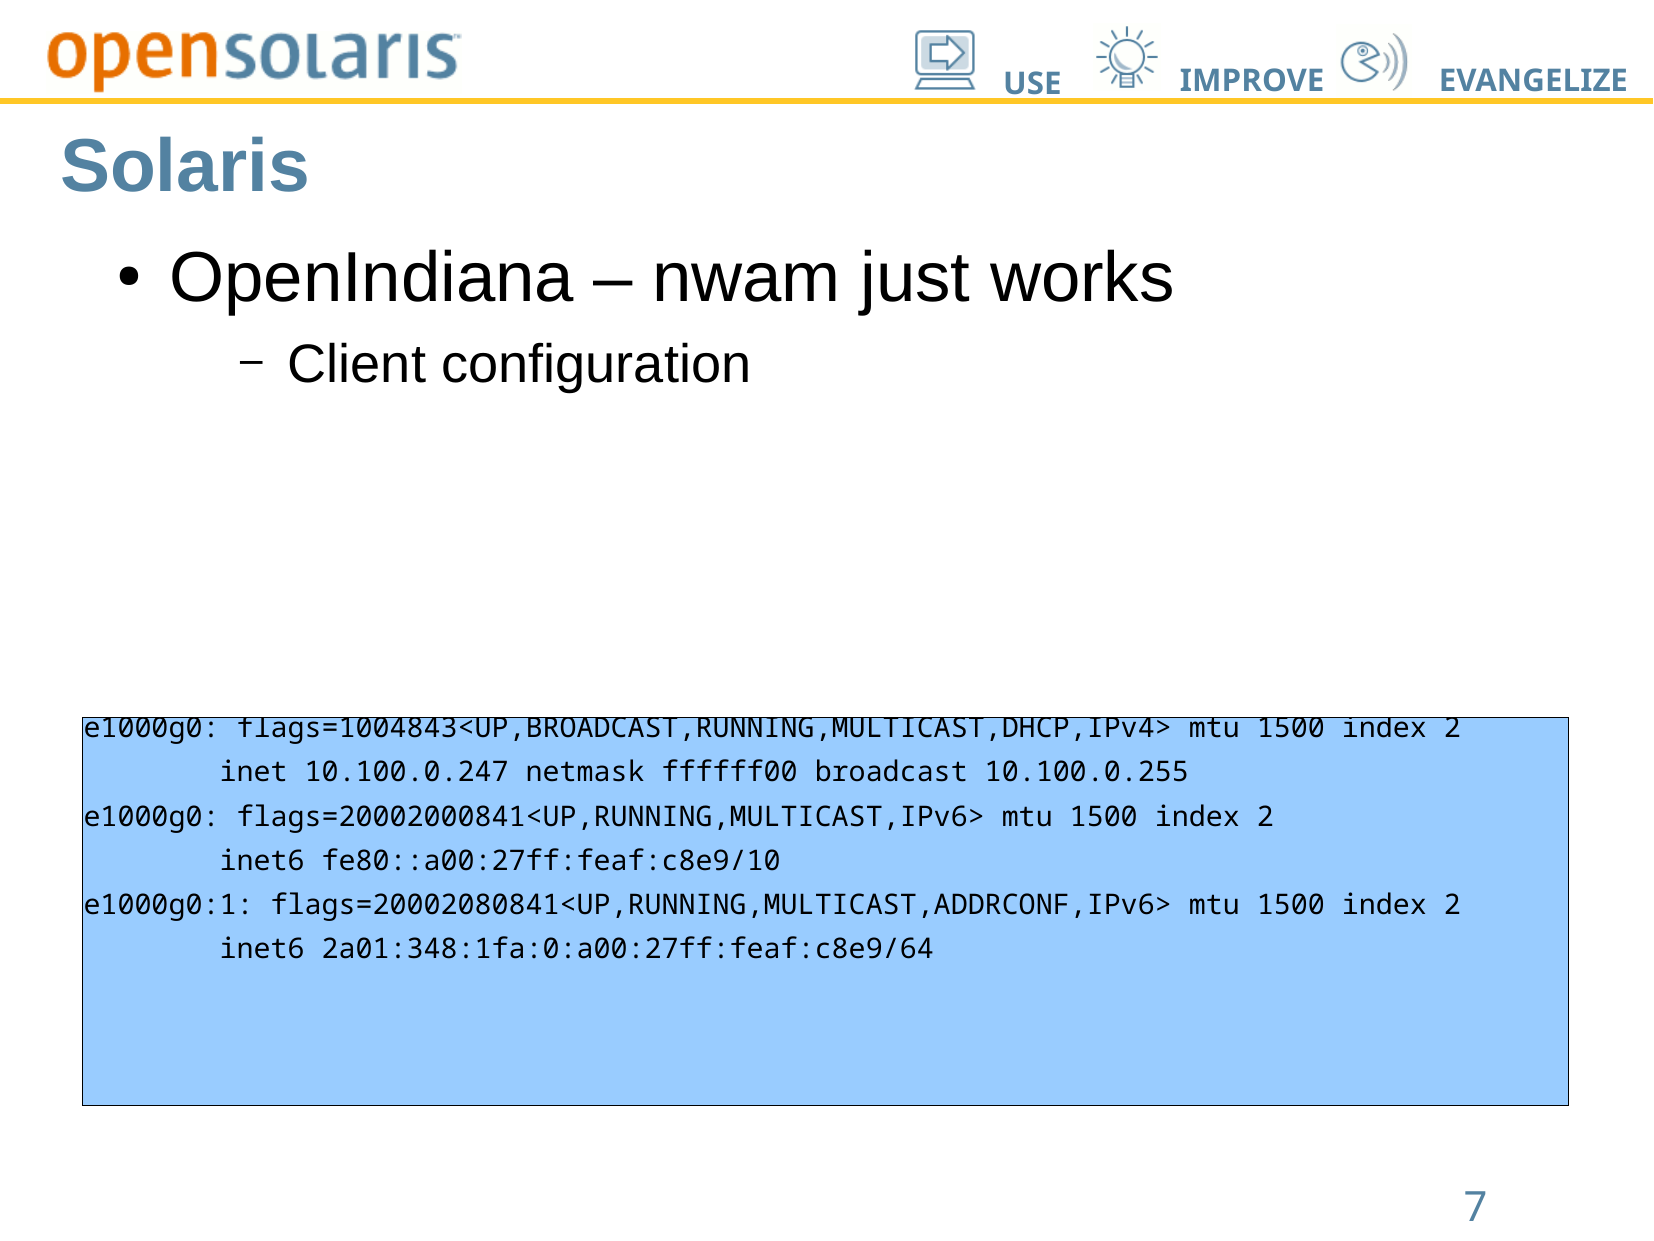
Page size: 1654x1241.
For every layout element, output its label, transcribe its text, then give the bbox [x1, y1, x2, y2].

list OpenIndiana – nwam just works Client configuration [98, 237, 1556, 674]
title Solaris [60, 120, 1534, 211]
picture [46, 31, 462, 94]
chart [82, 717, 1569, 1106]
picture [1336, 24, 1412, 98]
picture [907, 22, 983, 98]
picture [1093, 23, 1161, 91]
